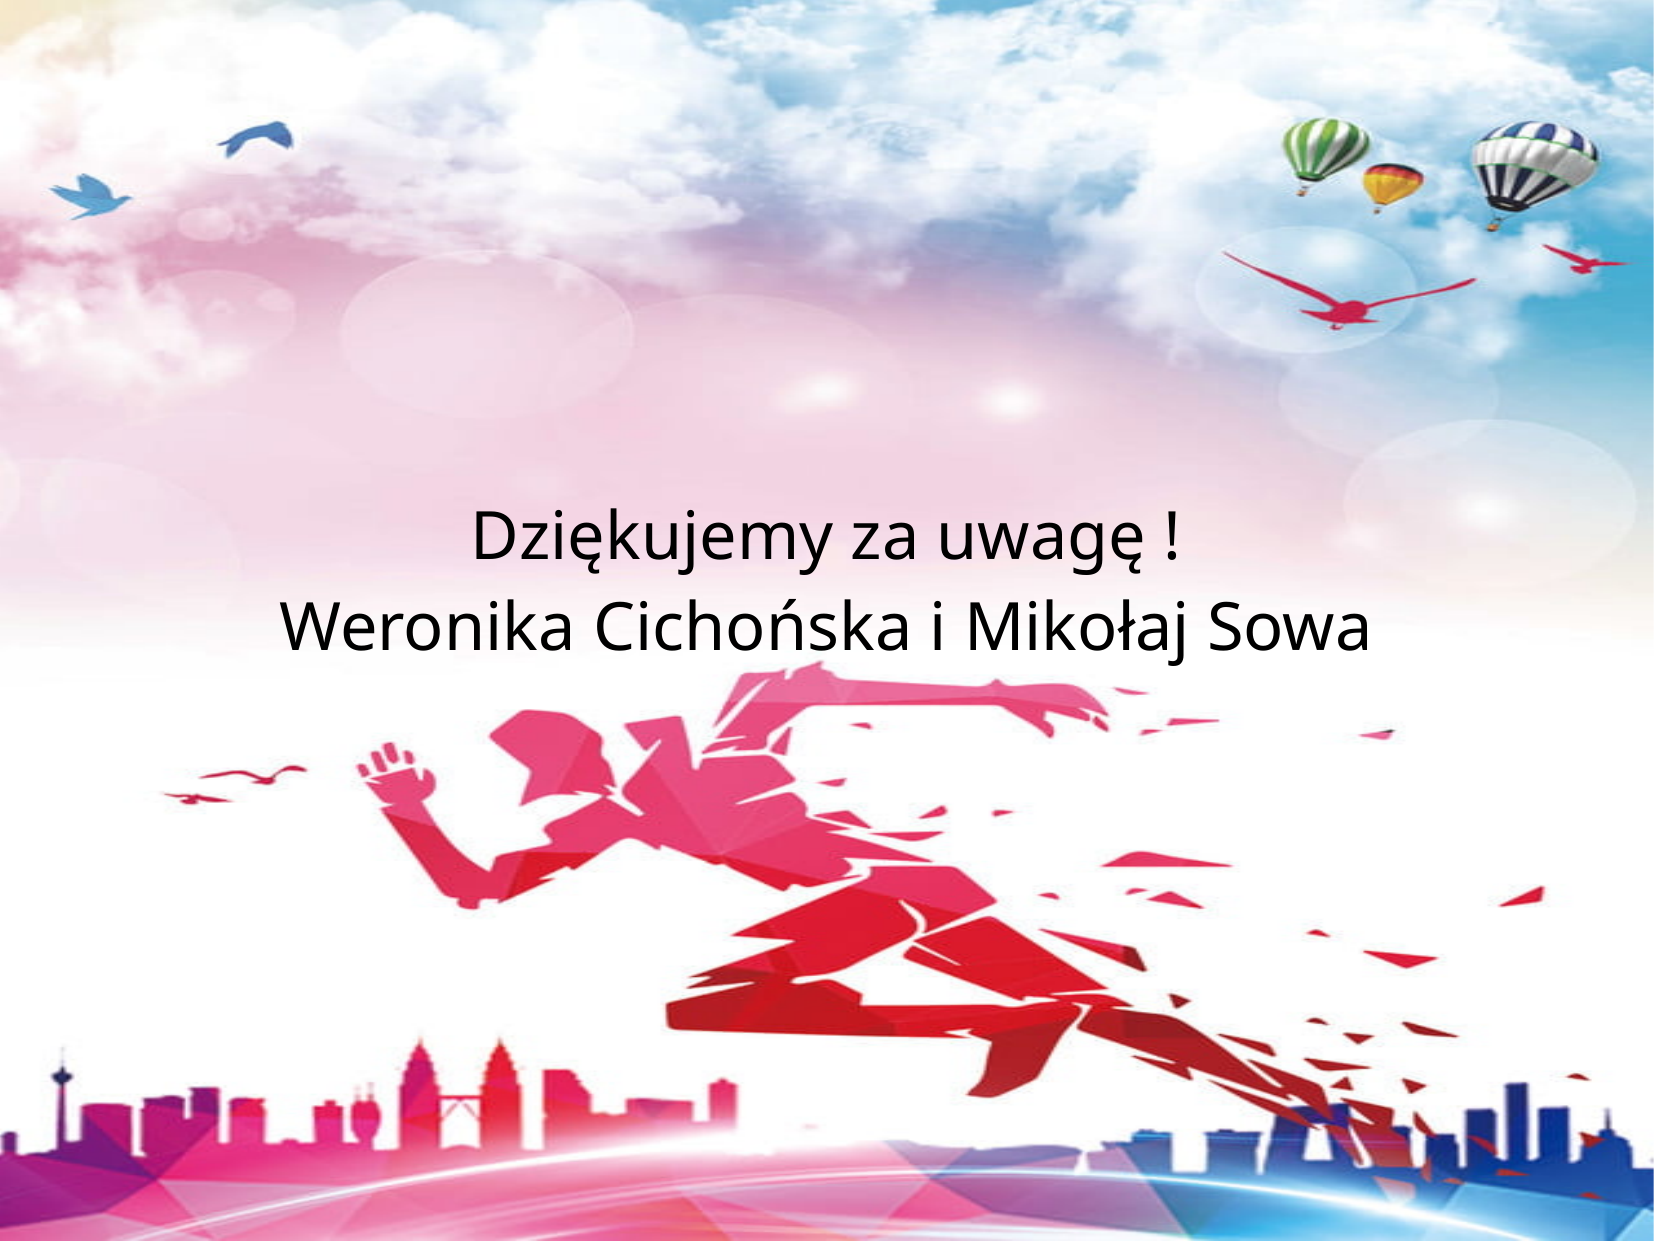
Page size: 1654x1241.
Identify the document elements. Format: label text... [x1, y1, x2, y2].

subtitle Dziękujemy za uwagę ! Weronika Cichońska i Mikołaj Sowa [82, 49, 1571, 1109]
picture [0, 0, 1654, 1241]
